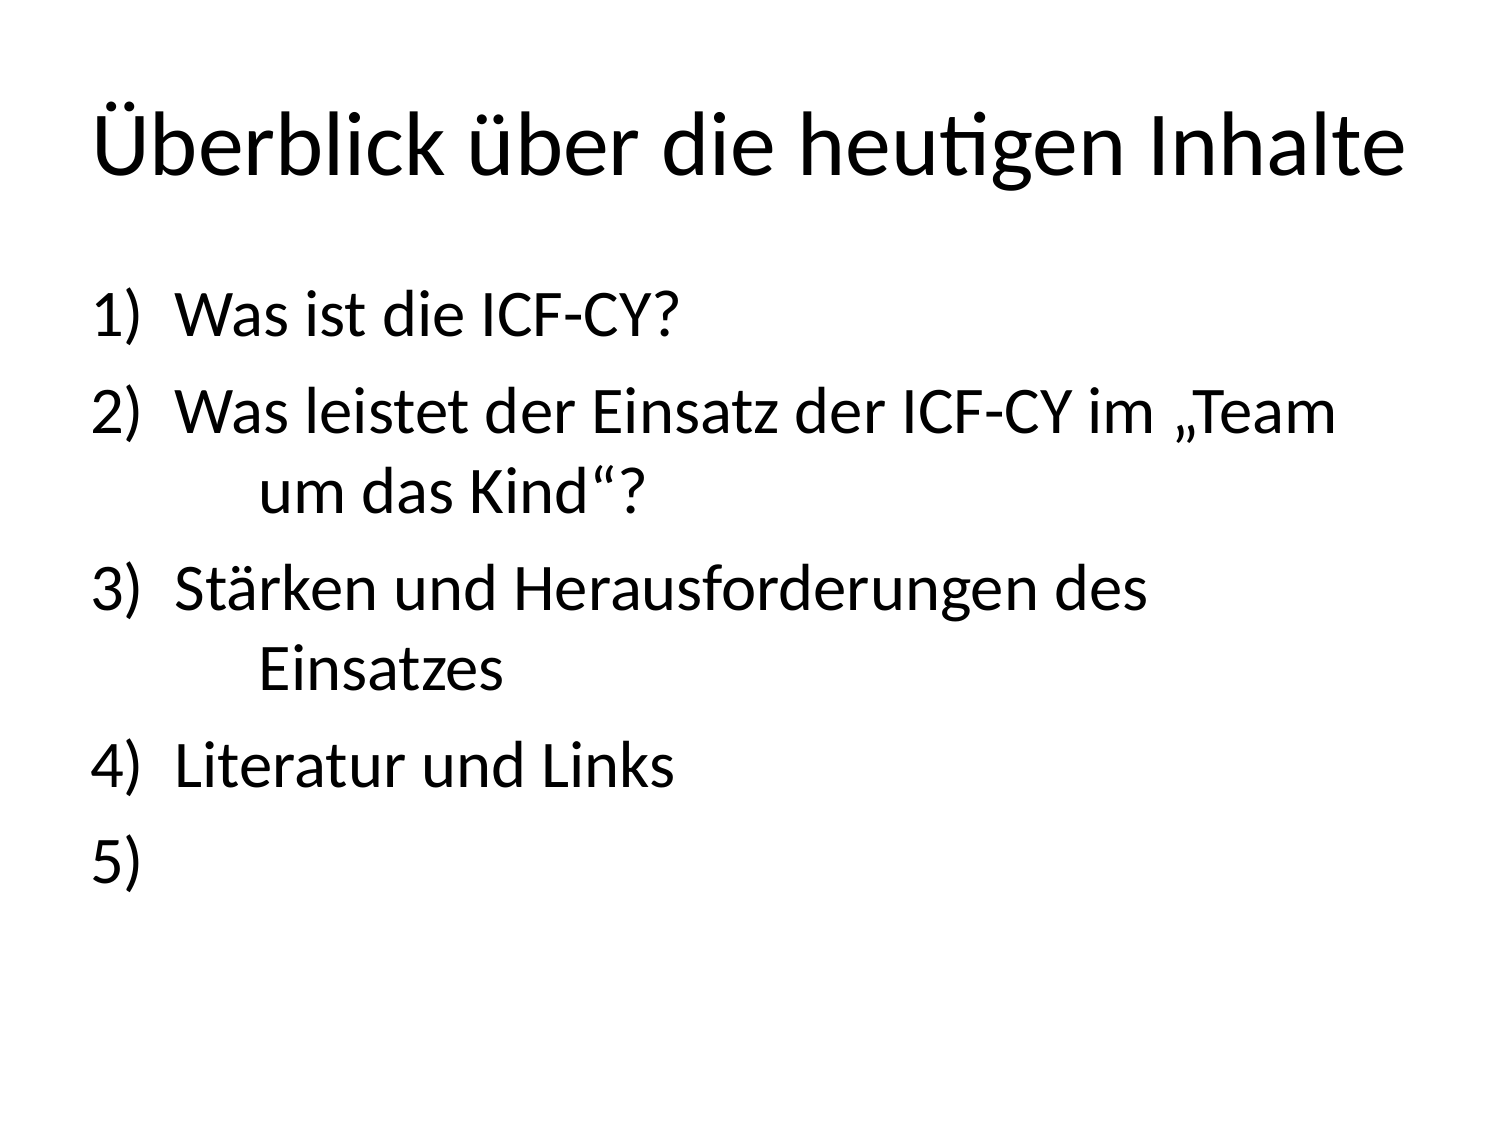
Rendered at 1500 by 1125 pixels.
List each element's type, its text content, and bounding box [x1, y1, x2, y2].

list Was ist die ICF-CY? Was leistet der Einsatz der ICF-CY im „Team um das Kind“? Stärken und Herausforderungen des Einsatzes Literatur und Links [75, 262, 1426, 1005]
title Überblick über die heutigen Inhalte [75, 45, 1426, 233]
